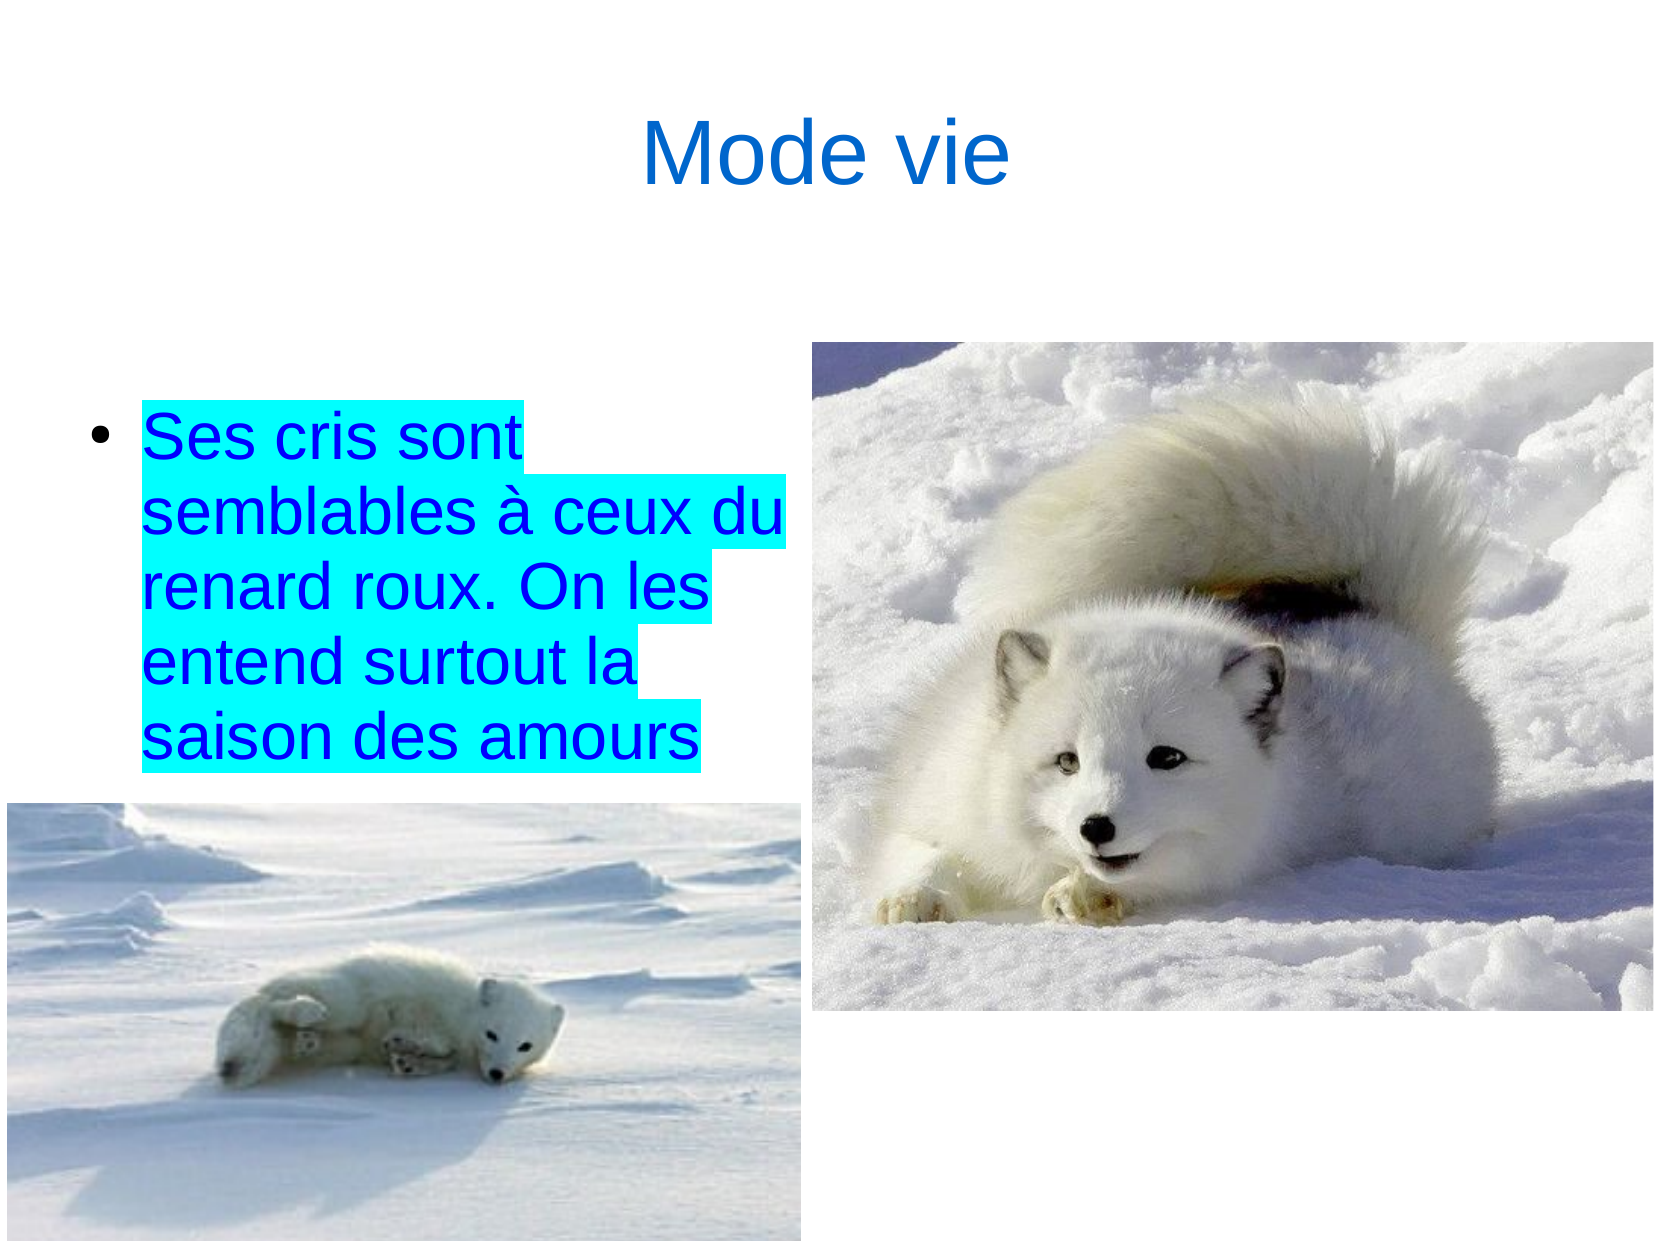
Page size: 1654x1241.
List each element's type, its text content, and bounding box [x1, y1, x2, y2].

picture [7, 803, 801, 1241]
picture [812, 342, 1654, 1011]
list Ses cris sont semblables à ceux du renard roux. On les entend surtout la saison des amours [70, 295, 798, 803]
title Mode vie [82, 49, 1571, 257]
